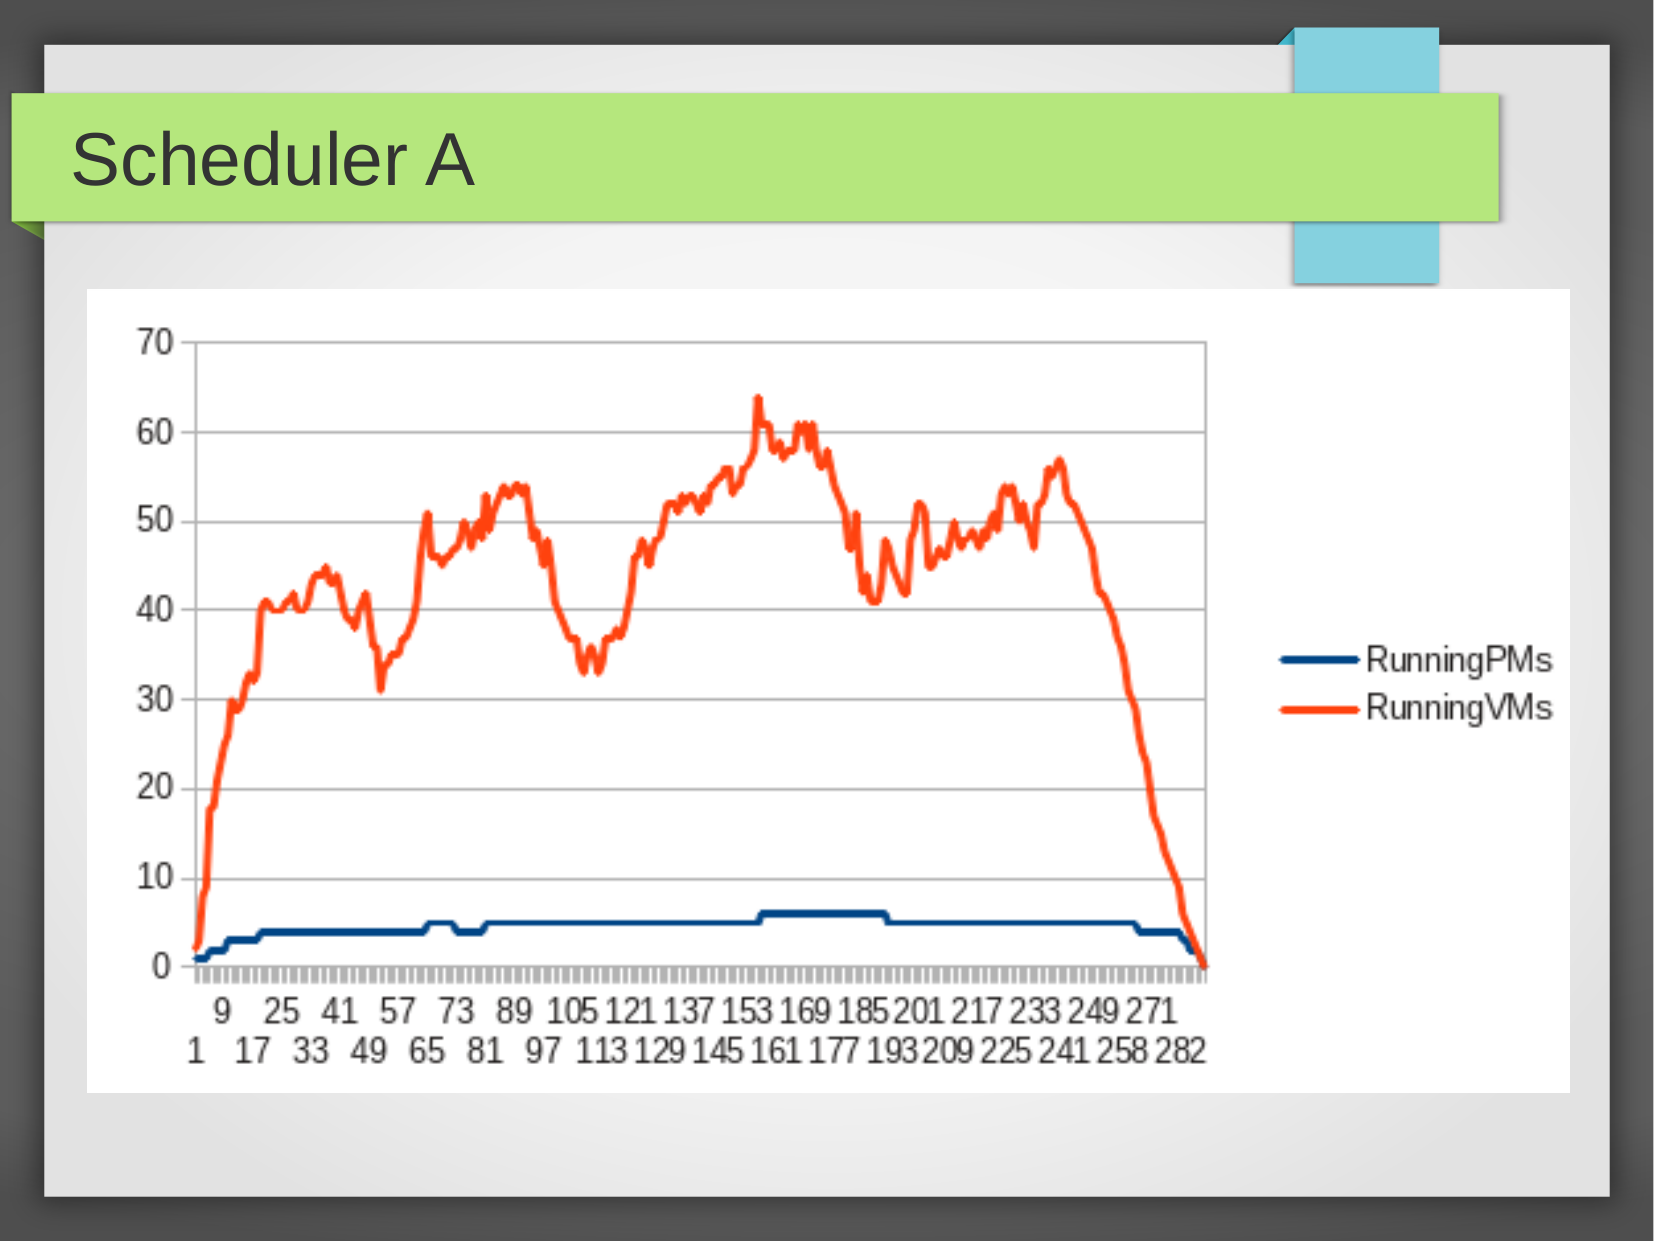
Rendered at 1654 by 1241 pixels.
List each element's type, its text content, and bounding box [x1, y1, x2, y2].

title Scheduler A [70, 106, 1229, 213]
picture [0, 0, 1654, 1241]
